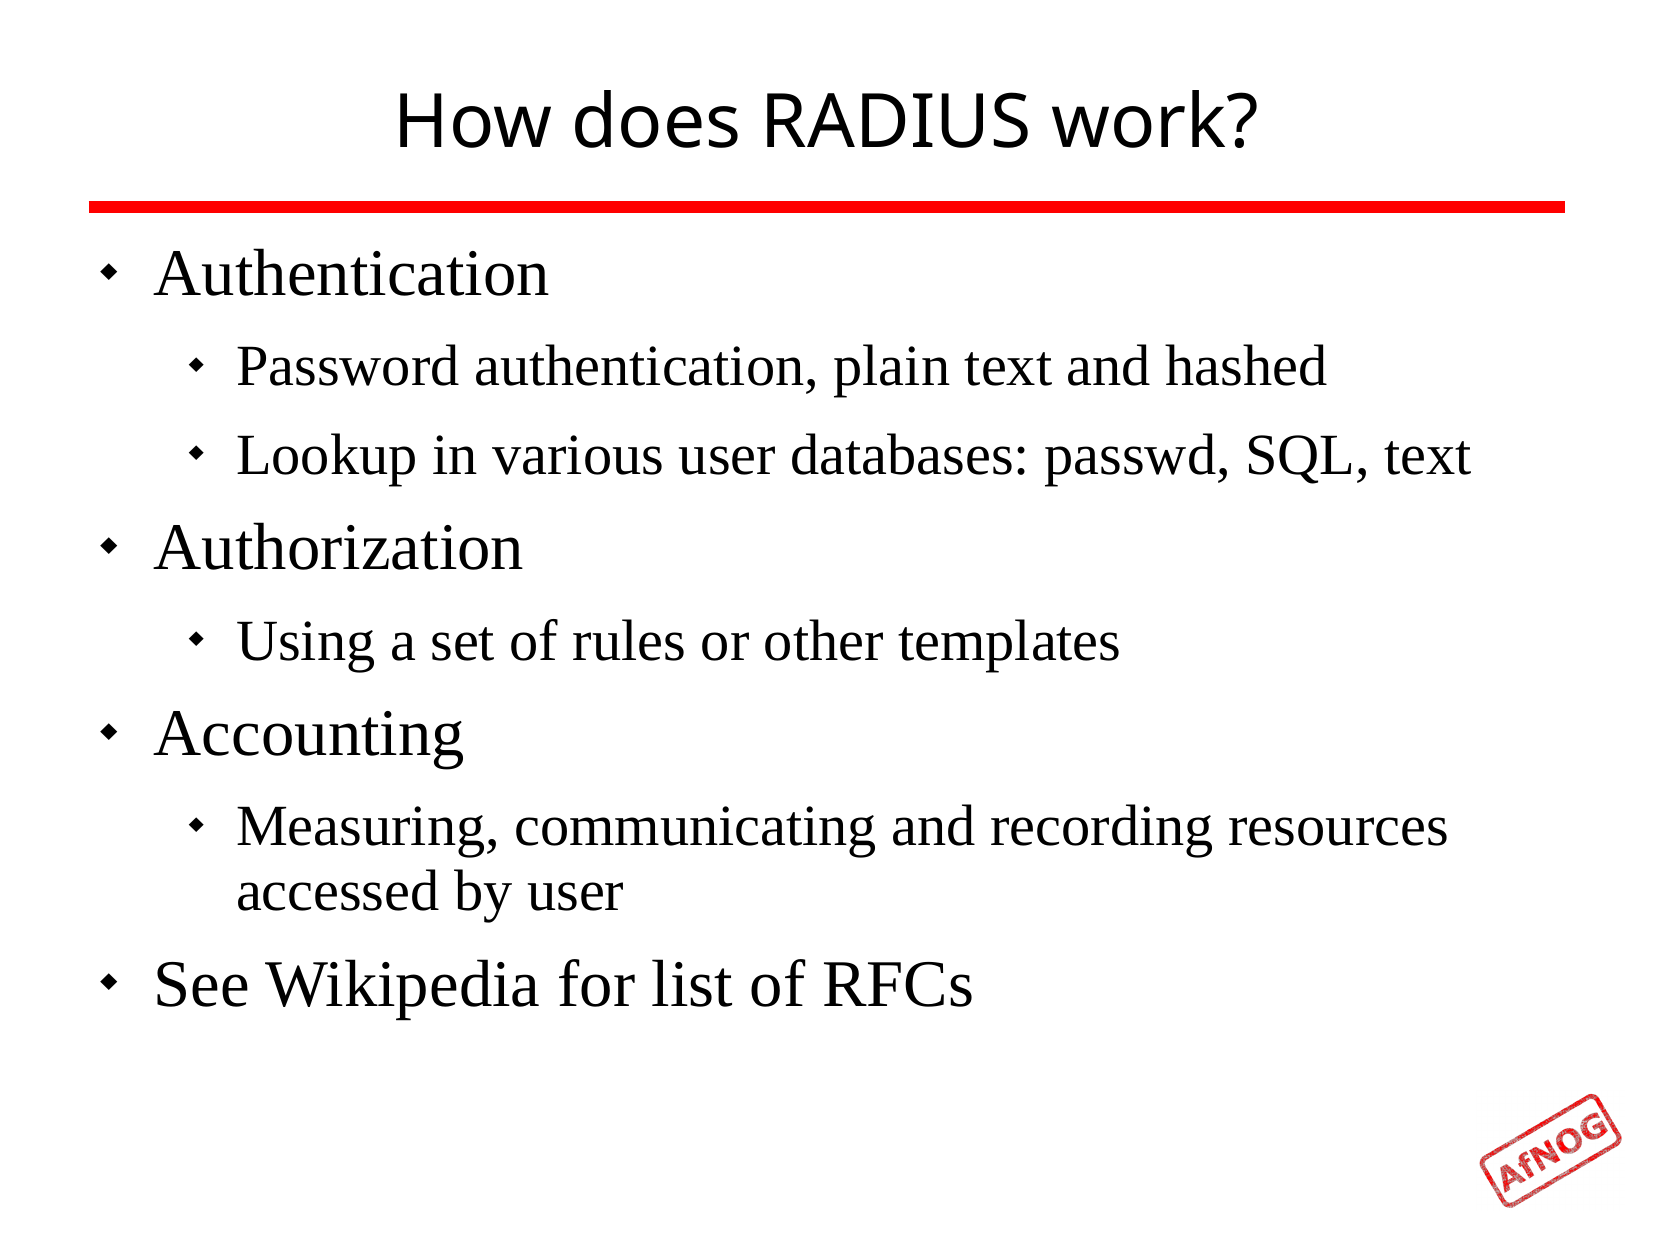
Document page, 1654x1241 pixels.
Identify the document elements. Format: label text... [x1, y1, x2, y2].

picture [1476, 1090, 1625, 1211]
title How does RADIUS work? [82, 74, 1571, 162]
list Authentication Password authentication, plain text and hashed Lookup in various user databases: passwd, SQL, text Authorization Using a set of rules or other templates Accounting Measuring, communicating and recording resources accessed by user See Wikipedia for list of RFCs [82, 236, 1571, 1123]
